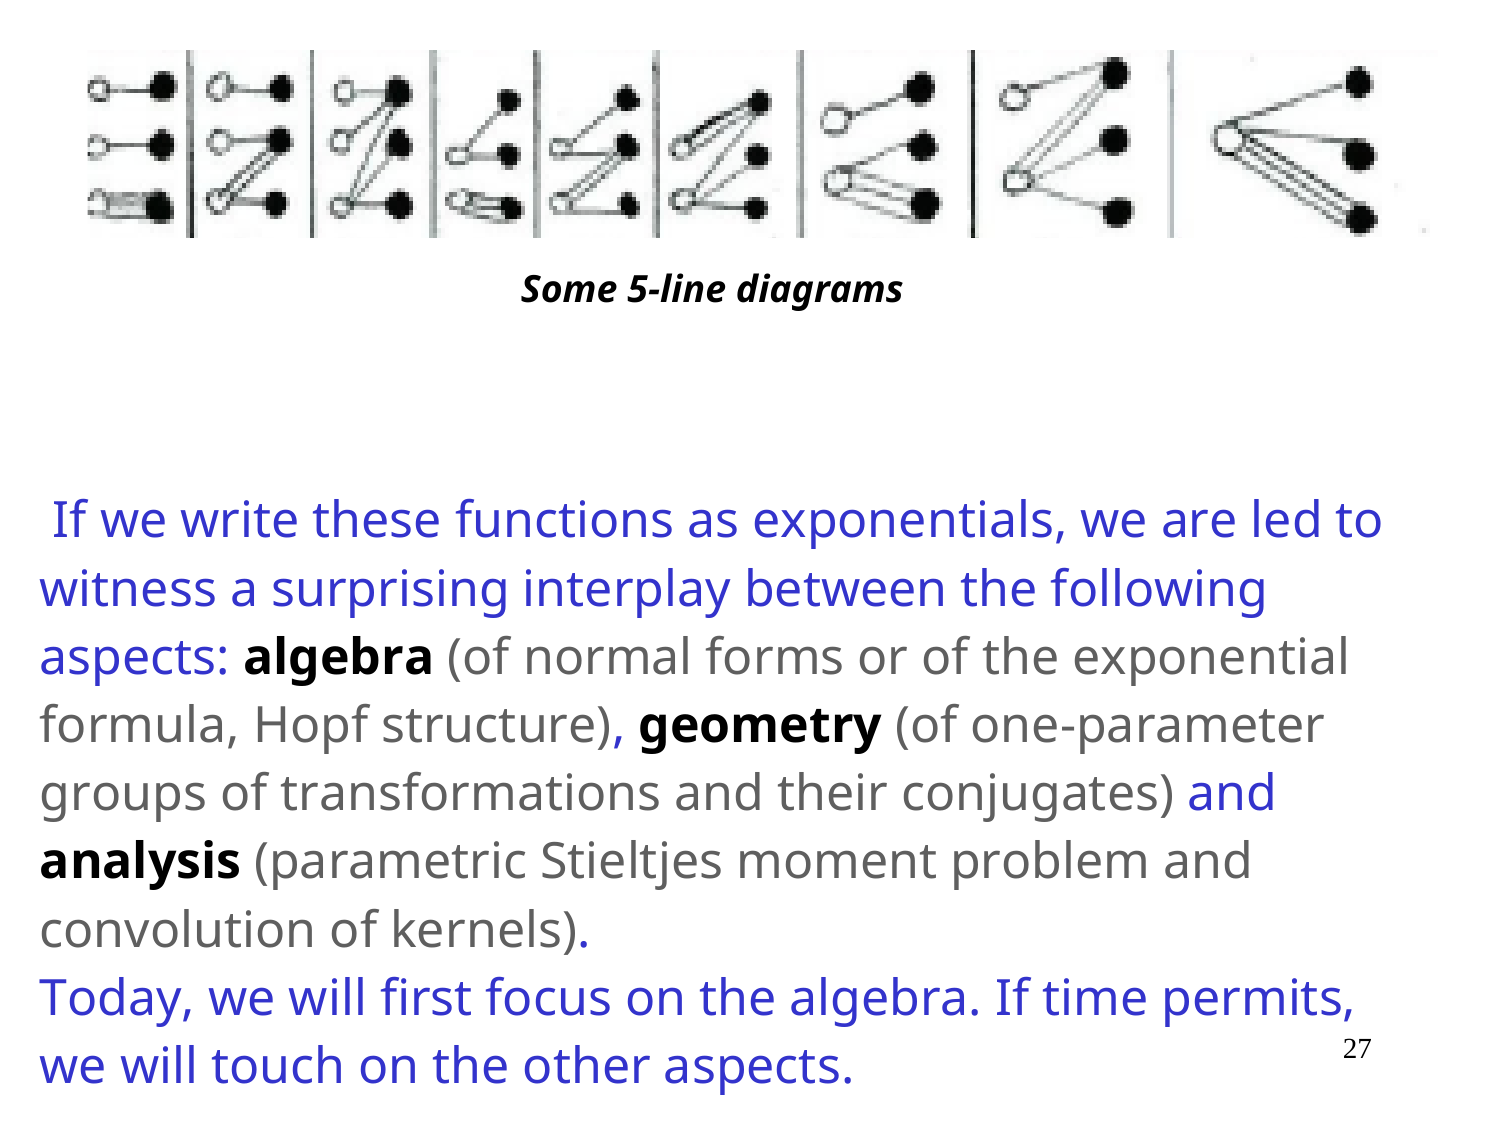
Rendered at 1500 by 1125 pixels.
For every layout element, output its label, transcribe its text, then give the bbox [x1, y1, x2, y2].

picture [87, 50, 1438, 238]
text_box Some 5-line diagrams [150, 255, 1276, 322]
text_box If we write these functions as exponentials, we are led to witness a surprising interplay between the following aspects: algebra (of normal forms or of the exponential formula, Hopf structure), geometry (of one-parameter groups of transformations and their conjugates) and analysis (parametric Stieltjes moment problem and convolution of kernels). Today, we will first focus on the algebra. If time permits, we will touch on the other aspects. [24, 408, 1450, 1107]
